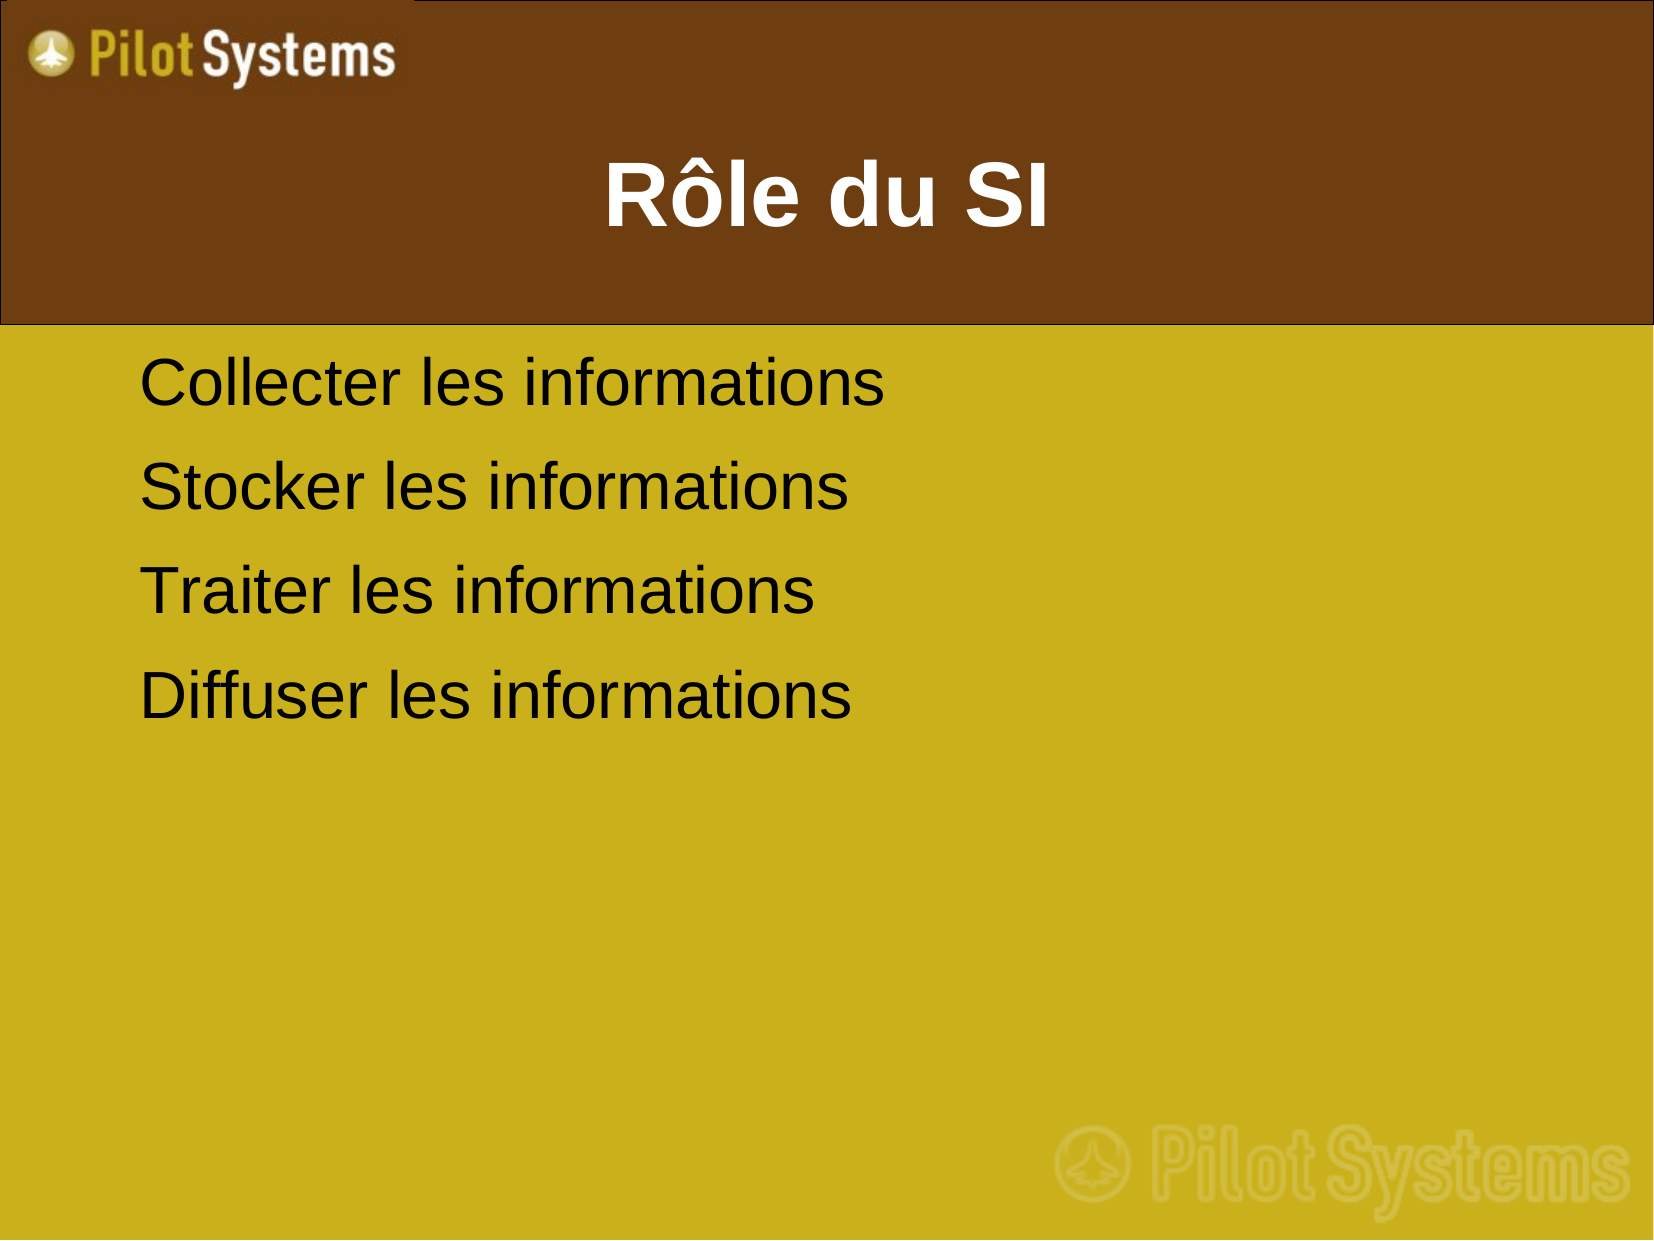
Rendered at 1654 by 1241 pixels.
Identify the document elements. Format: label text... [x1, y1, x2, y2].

list Collecter les informations Stocker les informations Traiter les informations Diffuser les informations [121, 344, 1534, 1211]
picture [7, 0, 414, 115]
picture [1051, 1114, 1642, 1235]
title Rôle du SI [121, 91, 1534, 299]
